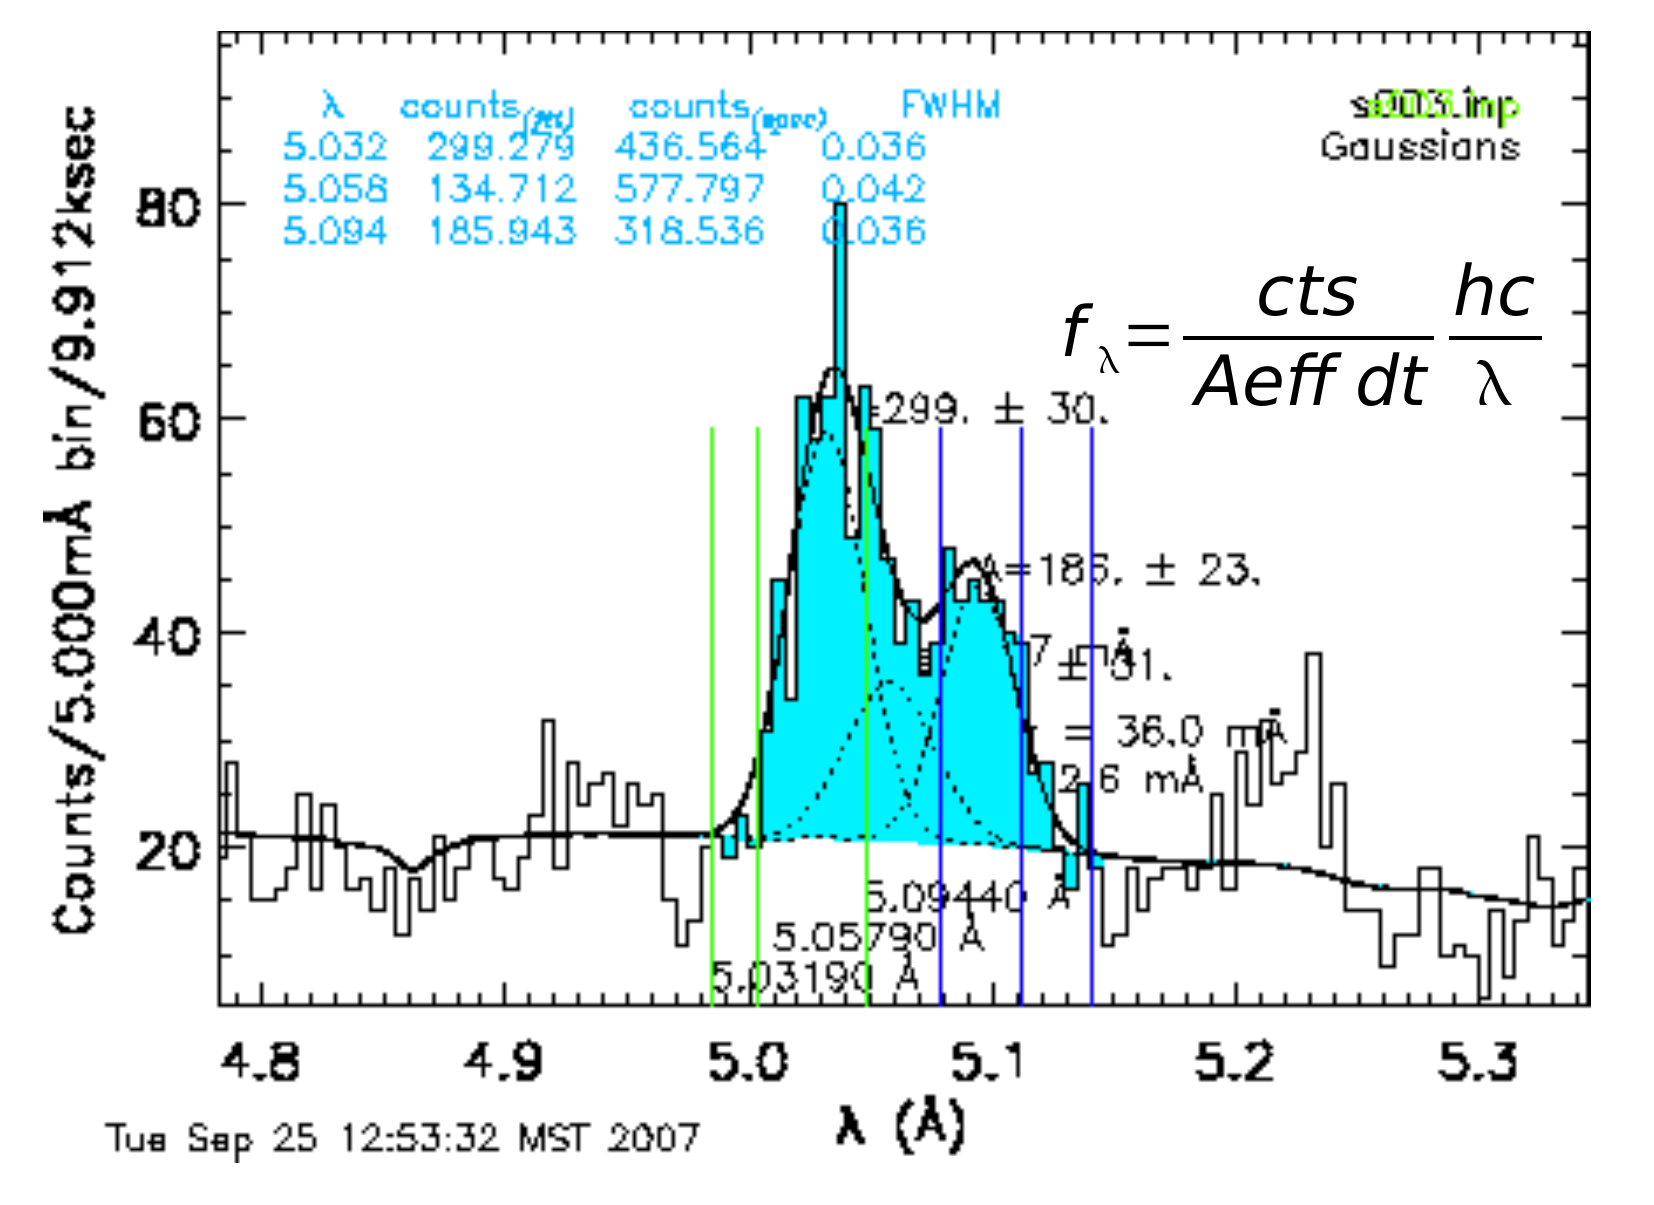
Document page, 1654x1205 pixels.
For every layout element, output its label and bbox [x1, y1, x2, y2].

chart [1043, 250, 1561, 424]
picture [43, 31, 1591, 1163]
